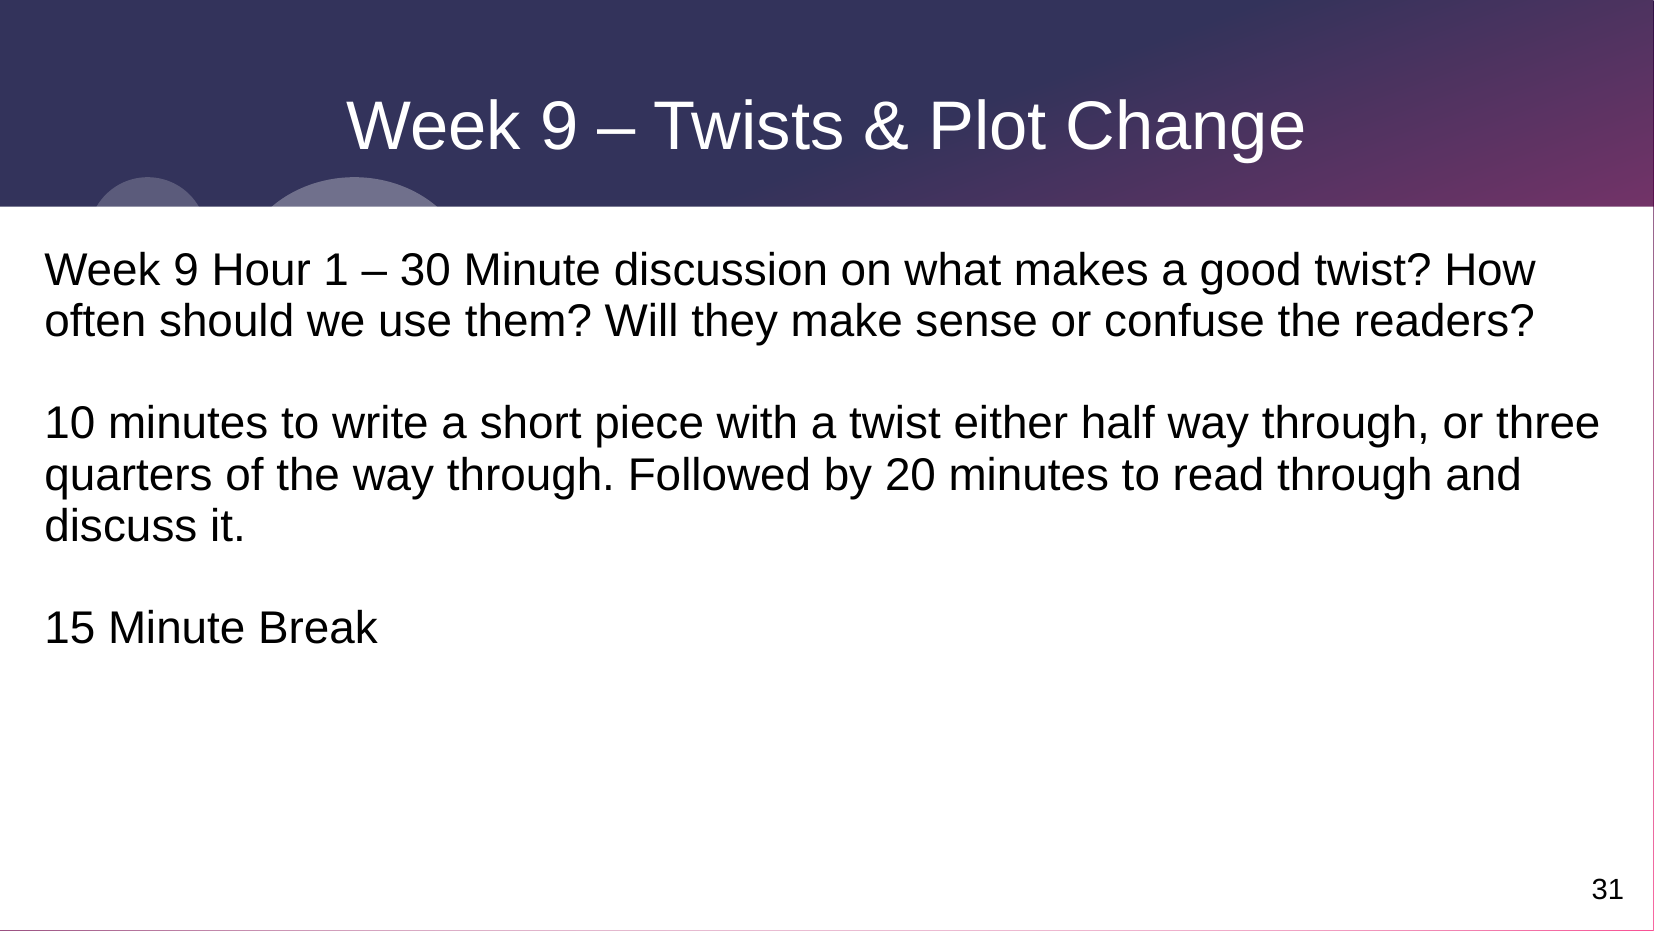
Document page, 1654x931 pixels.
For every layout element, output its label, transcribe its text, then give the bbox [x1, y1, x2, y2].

title Week 9 – Twists & Plot Change [29, 44, 1625, 207]
text_box Week 9 Hour 1 – 30 Minute discussion on what makes a good twist? How often should we use them? Will they make sense or confuse the readers? 10 minutes to write a short piece with a twist either half way through, or three quarters of the way through. Followed by 20 minutes to read through and discuss it. 15 Minute Break [29, 236, 1625, 916]
